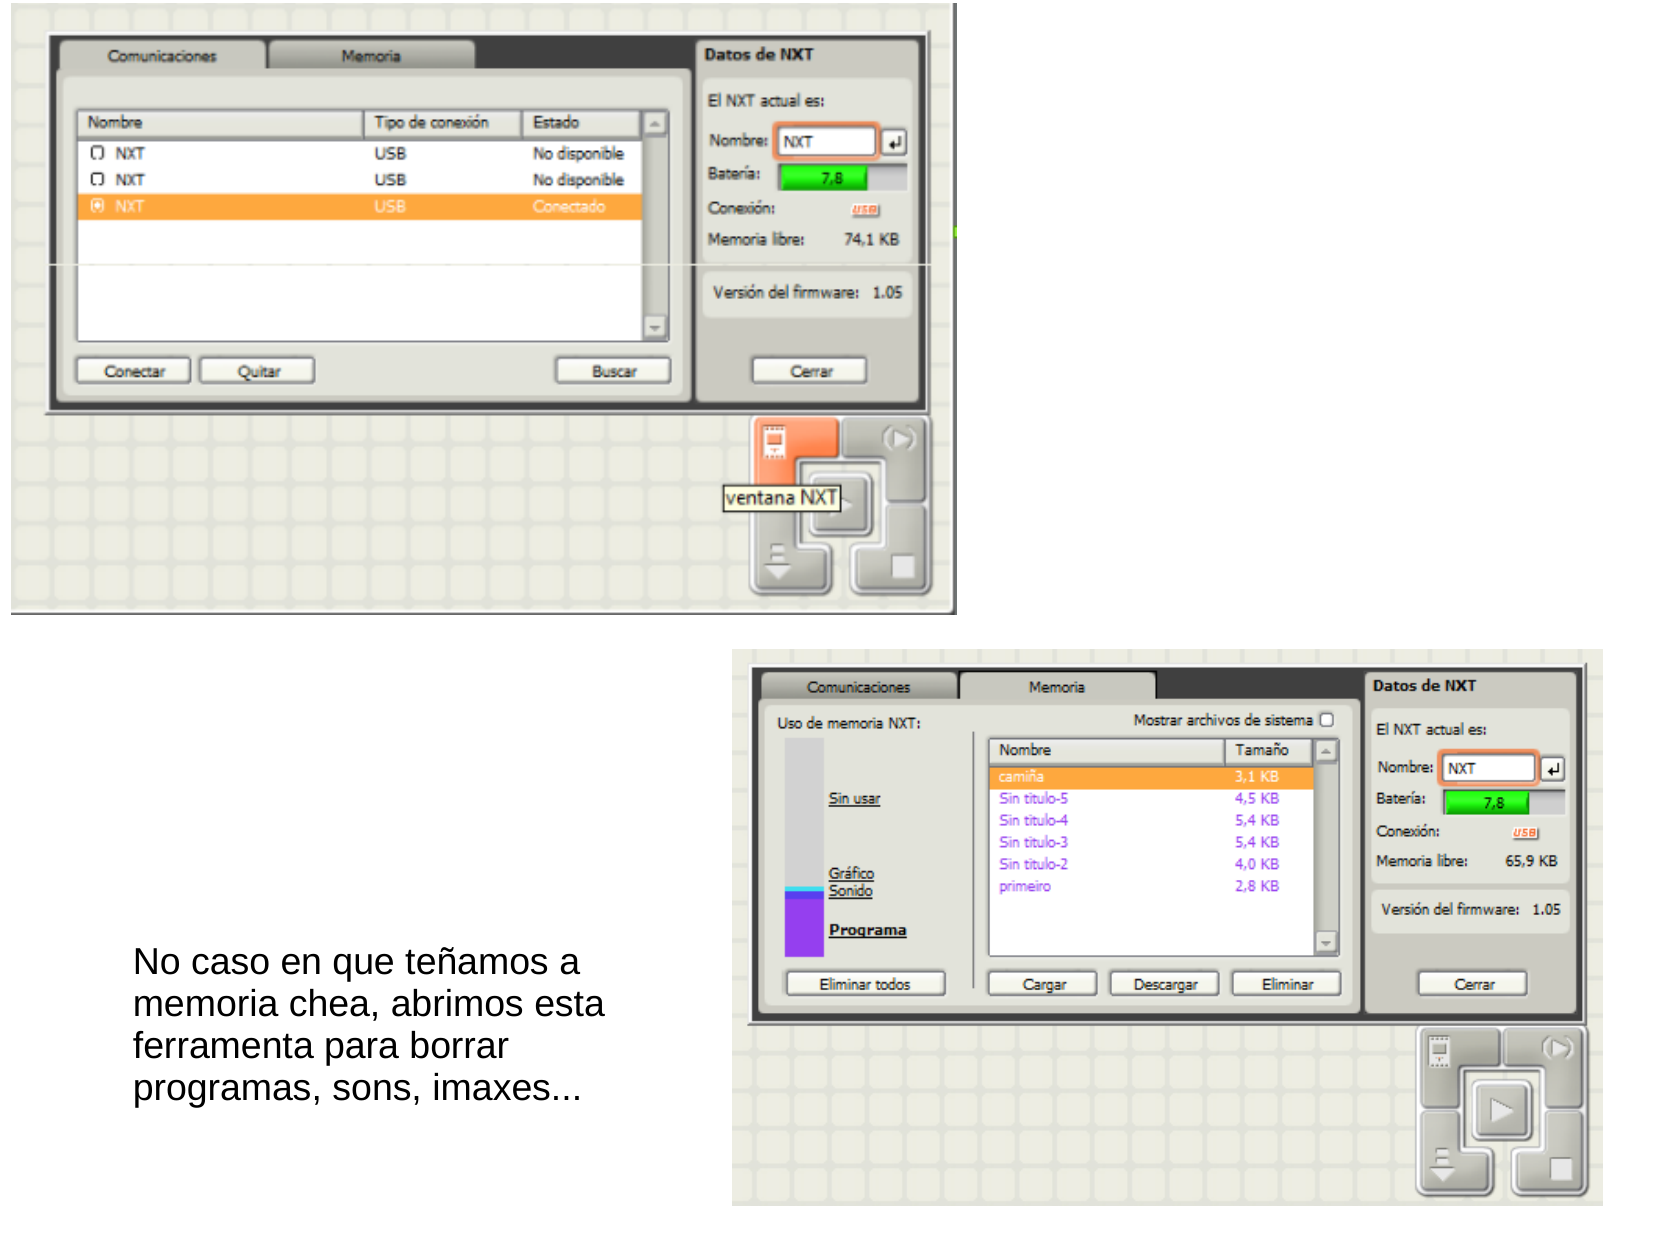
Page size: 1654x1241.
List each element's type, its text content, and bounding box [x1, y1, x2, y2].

text_box No caso en que teñamos a memoria chea, abrimos esta ferramenta para borrar programas, sons, imaxes... [118, 933, 674, 1114]
picture [732, 649, 1603, 1206]
picture [11, 3, 957, 615]
